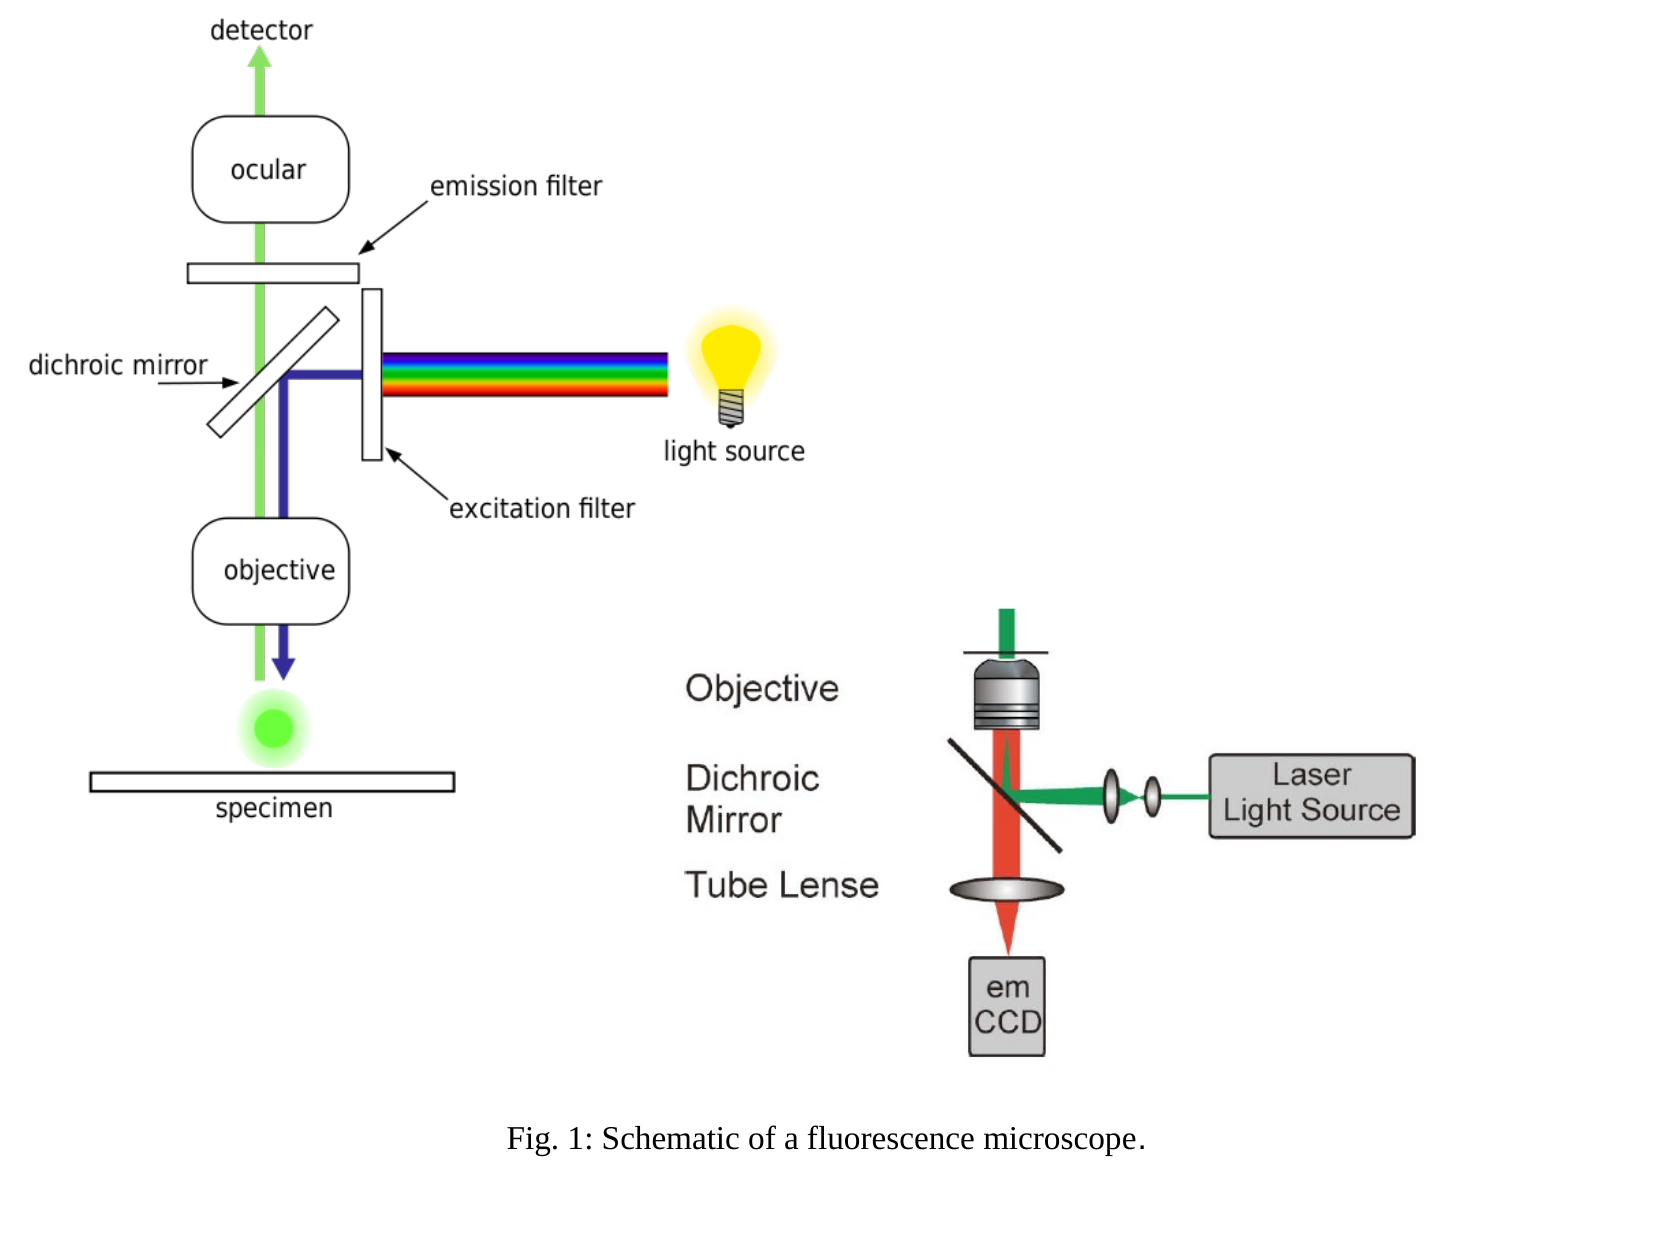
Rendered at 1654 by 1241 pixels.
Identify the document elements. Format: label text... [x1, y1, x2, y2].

picture [23, 11, 1536, 1074]
text_box Fig. 1: Schematic of a fluorescence microscope. [118, 1074, 1536, 1211]
